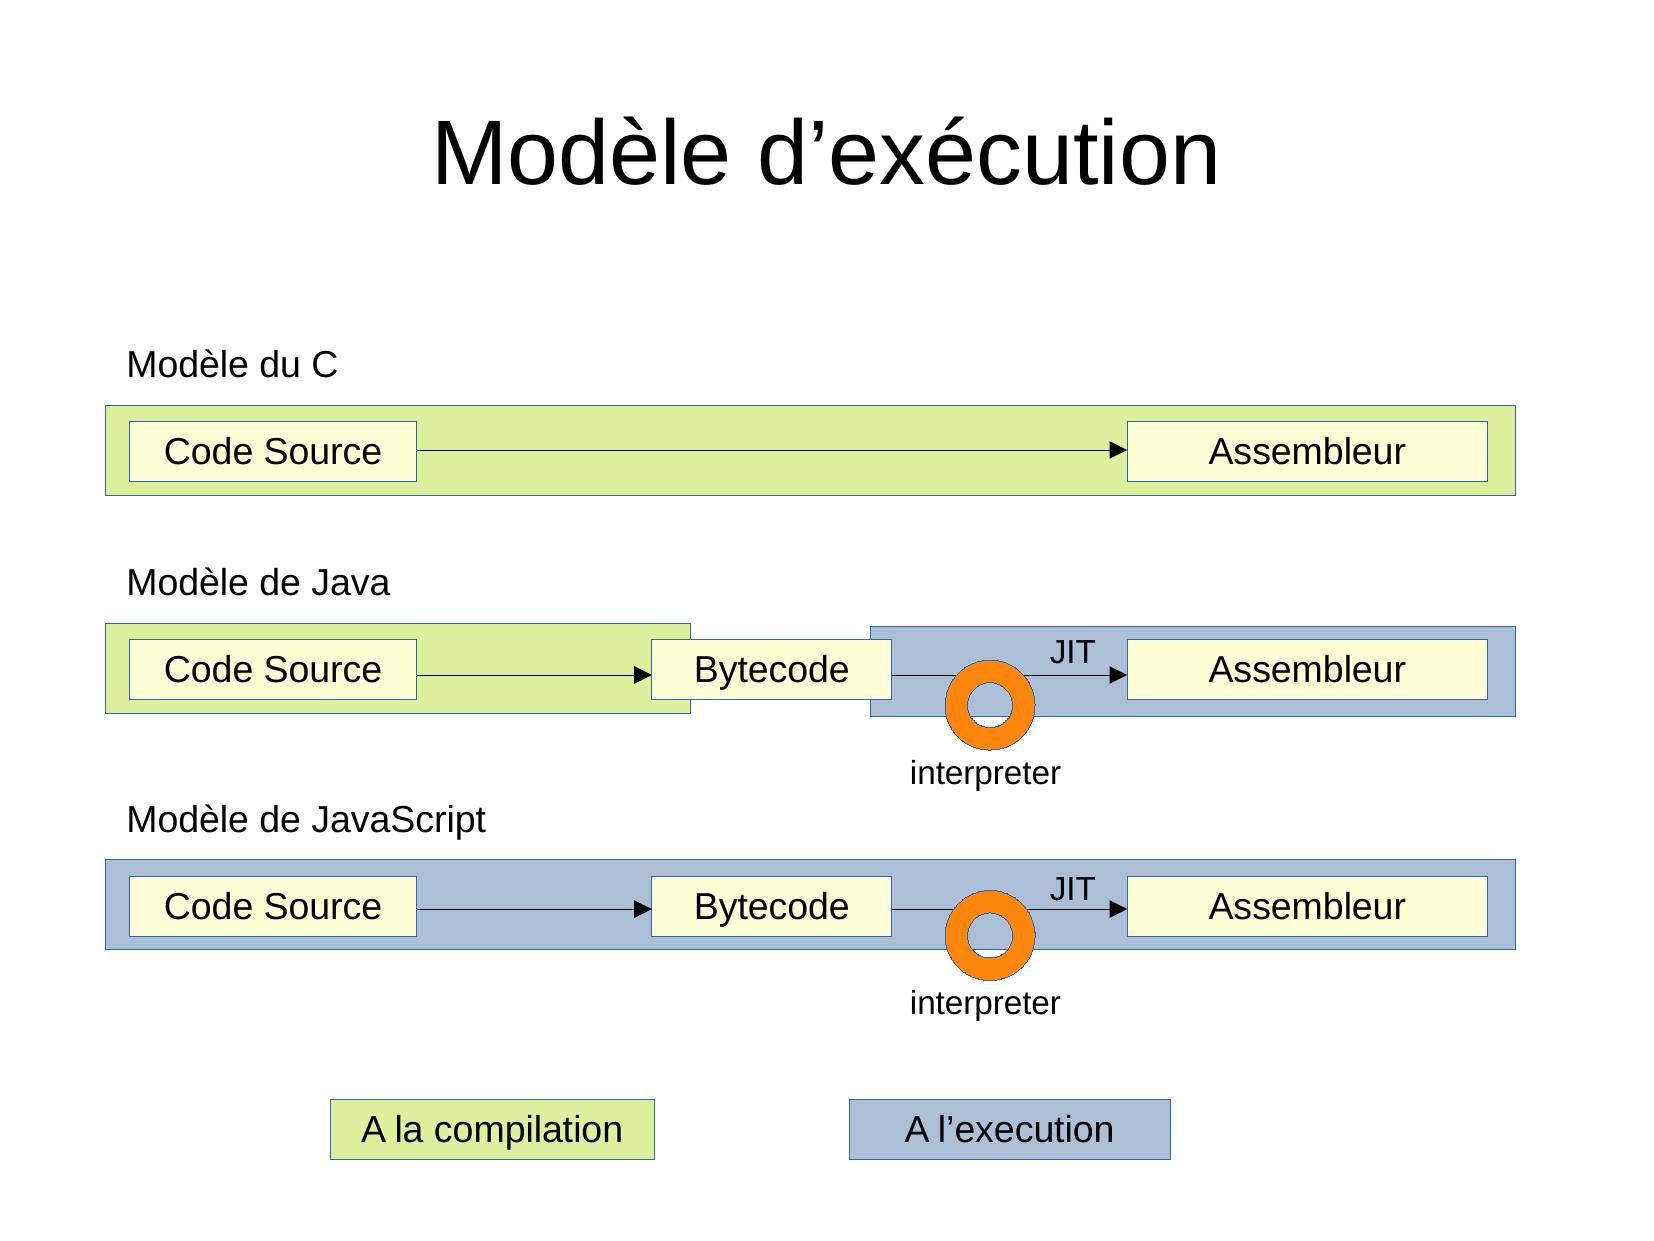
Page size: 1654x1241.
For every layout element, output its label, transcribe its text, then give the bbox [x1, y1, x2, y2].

text_box Modèle du C [111, 335, 354, 393]
text_box interpreter [895, 747, 1077, 800]
text_box JIT [1035, 626, 1111, 679]
text_box [105, 859, 1516, 977]
text_box JIT [1035, 862, 1111, 915]
text_box Assembleur [1127, 876, 1488, 937]
text_box interpreter [895, 977, 1077, 1030]
text_box Assembleur [1127, 421, 1488, 482]
text_box Modèle de Java [111, 554, 406, 612]
title Modèle d’exécution [82, 49, 1571, 257]
text_box Modèle de JavaScript [111, 790, 502, 848]
text_box A la compilation [330, 1099, 655, 1160]
text_box Code Source [129, 421, 417, 482]
text_box Bytecode [651, 876, 892, 937]
text_box [105, 623, 691, 714]
text_box Code Source [129, 639, 417, 700]
text_box Bytecode [651, 639, 892, 700]
text_box [870, 626, 1516, 747]
text_box Code Source [129, 876, 417, 937]
text_box [105, 405, 1516, 496]
text_box A l’execution [849, 1099, 1171, 1160]
text_box Assembleur [1127, 639, 1488, 700]
